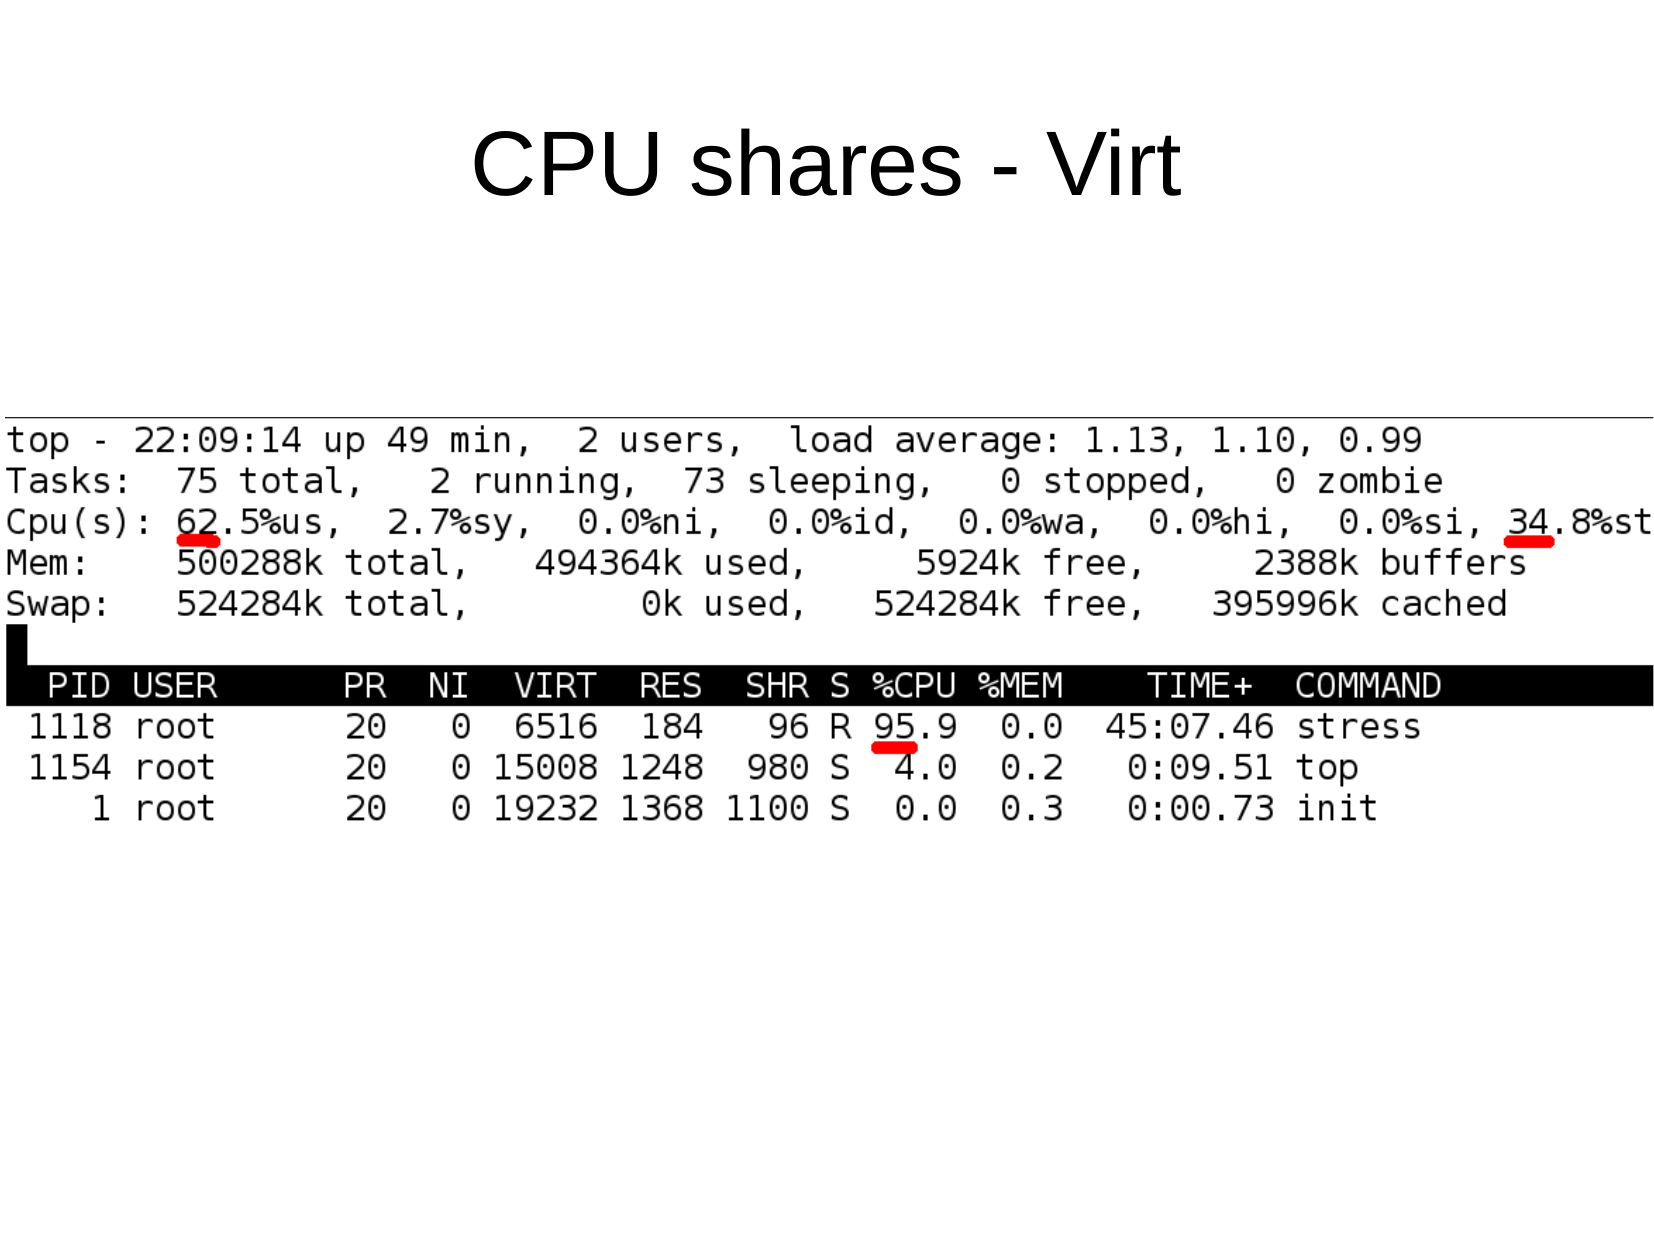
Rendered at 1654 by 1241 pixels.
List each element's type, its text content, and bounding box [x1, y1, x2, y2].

picture [5, 417, 1654, 829]
title CPU shares - Virt [82, 87, 1571, 239]
